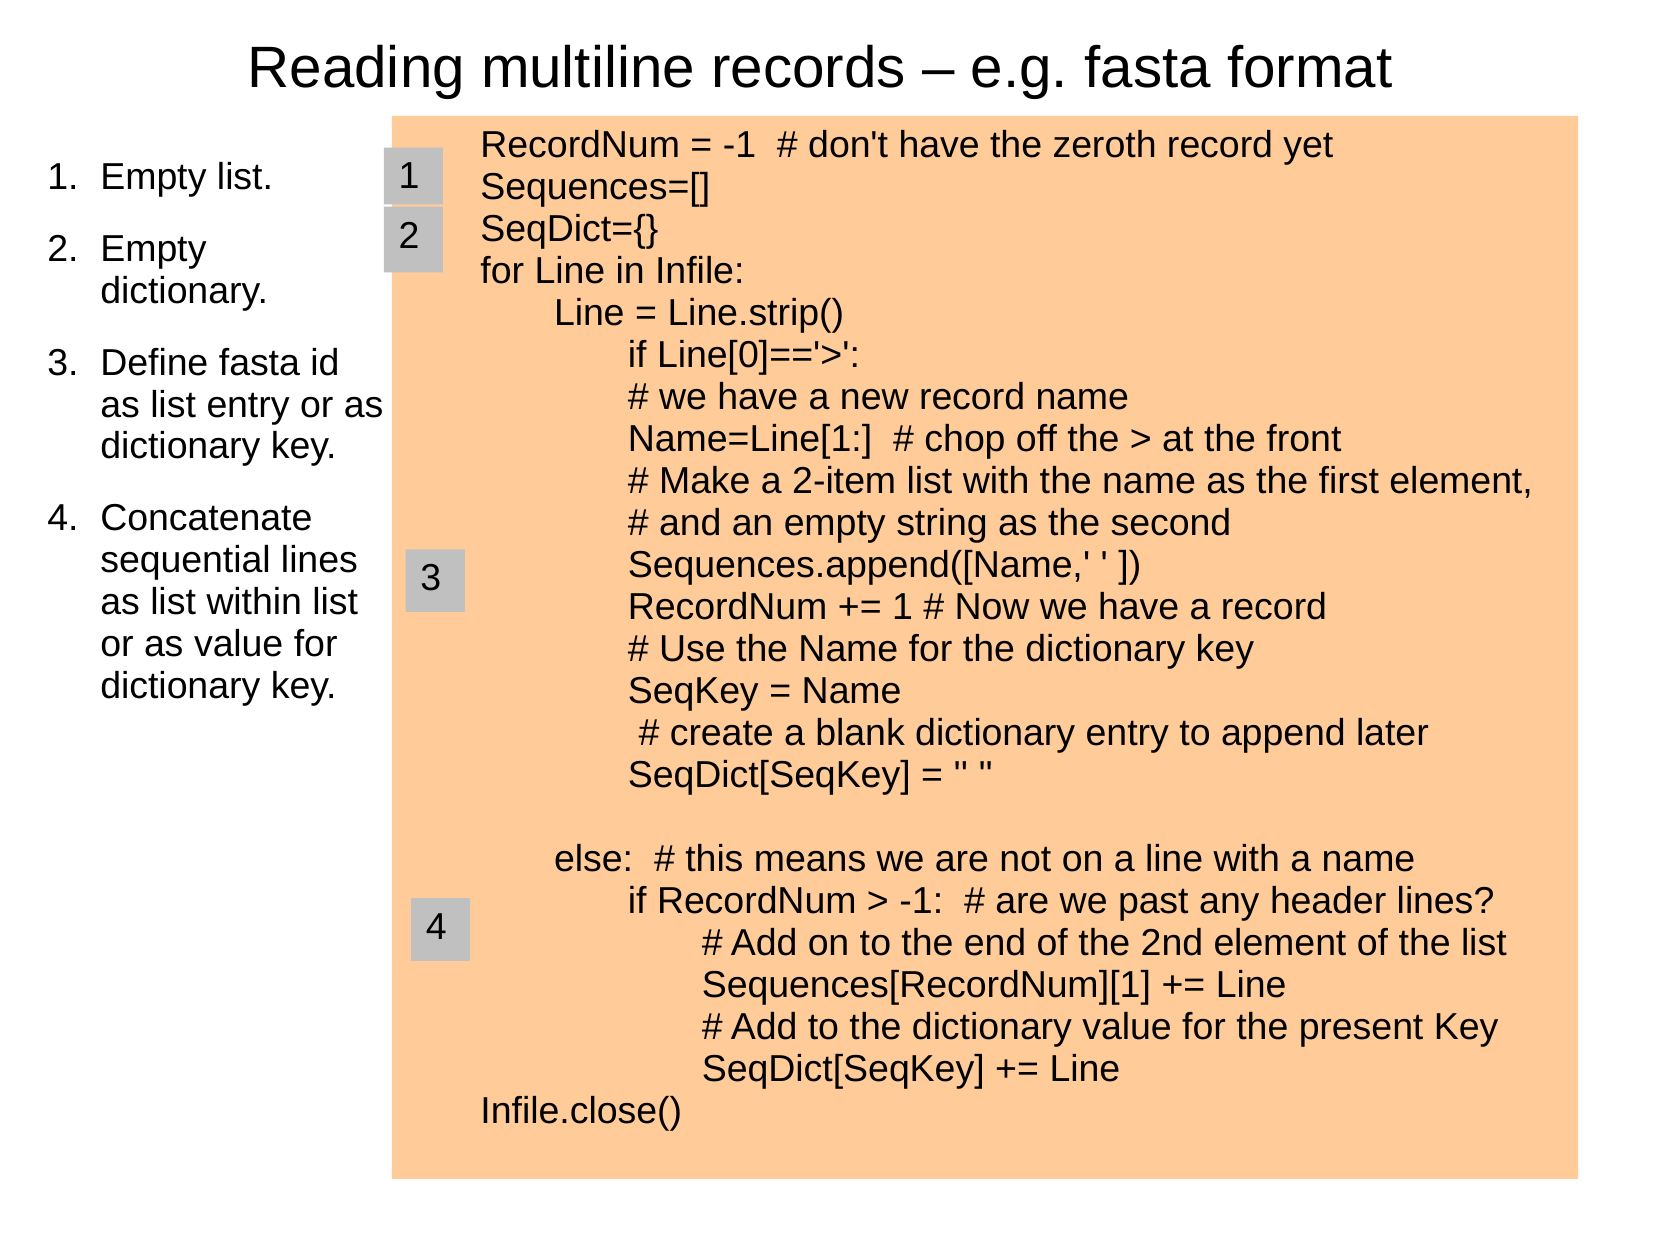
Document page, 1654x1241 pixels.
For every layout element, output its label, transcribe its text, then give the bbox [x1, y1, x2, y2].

text_box 4 [411, 898, 471, 961]
list Empty list. Empty dictionary. Define fasta id as list entry or as dictionary key. Concatenate sequential lines as list within list or as value for dictionary key. [29, 155, 384, 1182]
text_box 2 [384, 206, 443, 273]
text_box 3 [405, 549, 465, 612]
text_box RecordNum = -1 # don't have the zeroth record yet Sequences=[] SeqDict={} for Line in Infile: Line = Line.strip() if Line[0]=='>': # we have a new record name Name=Line[1:] # chop off the > at the front # Make a 2-item list with the name as the first element, # and an empty string as the second Sequences.append([Name,' ' ]) RecordNum += 1 # Now we have a record # Use the Name for the dictionary key SeqKey = Name # create a blank dictionary entry to append later SeqDict[SeqKey] = '' '' else: # this means we are not on a line with a name if RecordNum > -1: # are we past any header lines? # Add on to the end of the 2nd element of the list Sequences[RecordNum][1] += Line # Add to the dictionary value for the present Key SeqDict[SeqKey] += Line Infile.close() [391, 115, 1579, 1179]
title Reading multiline records – e.g. fasta format [76, 34, 1565, 100]
text_box 1 [383, 147, 443, 205]
